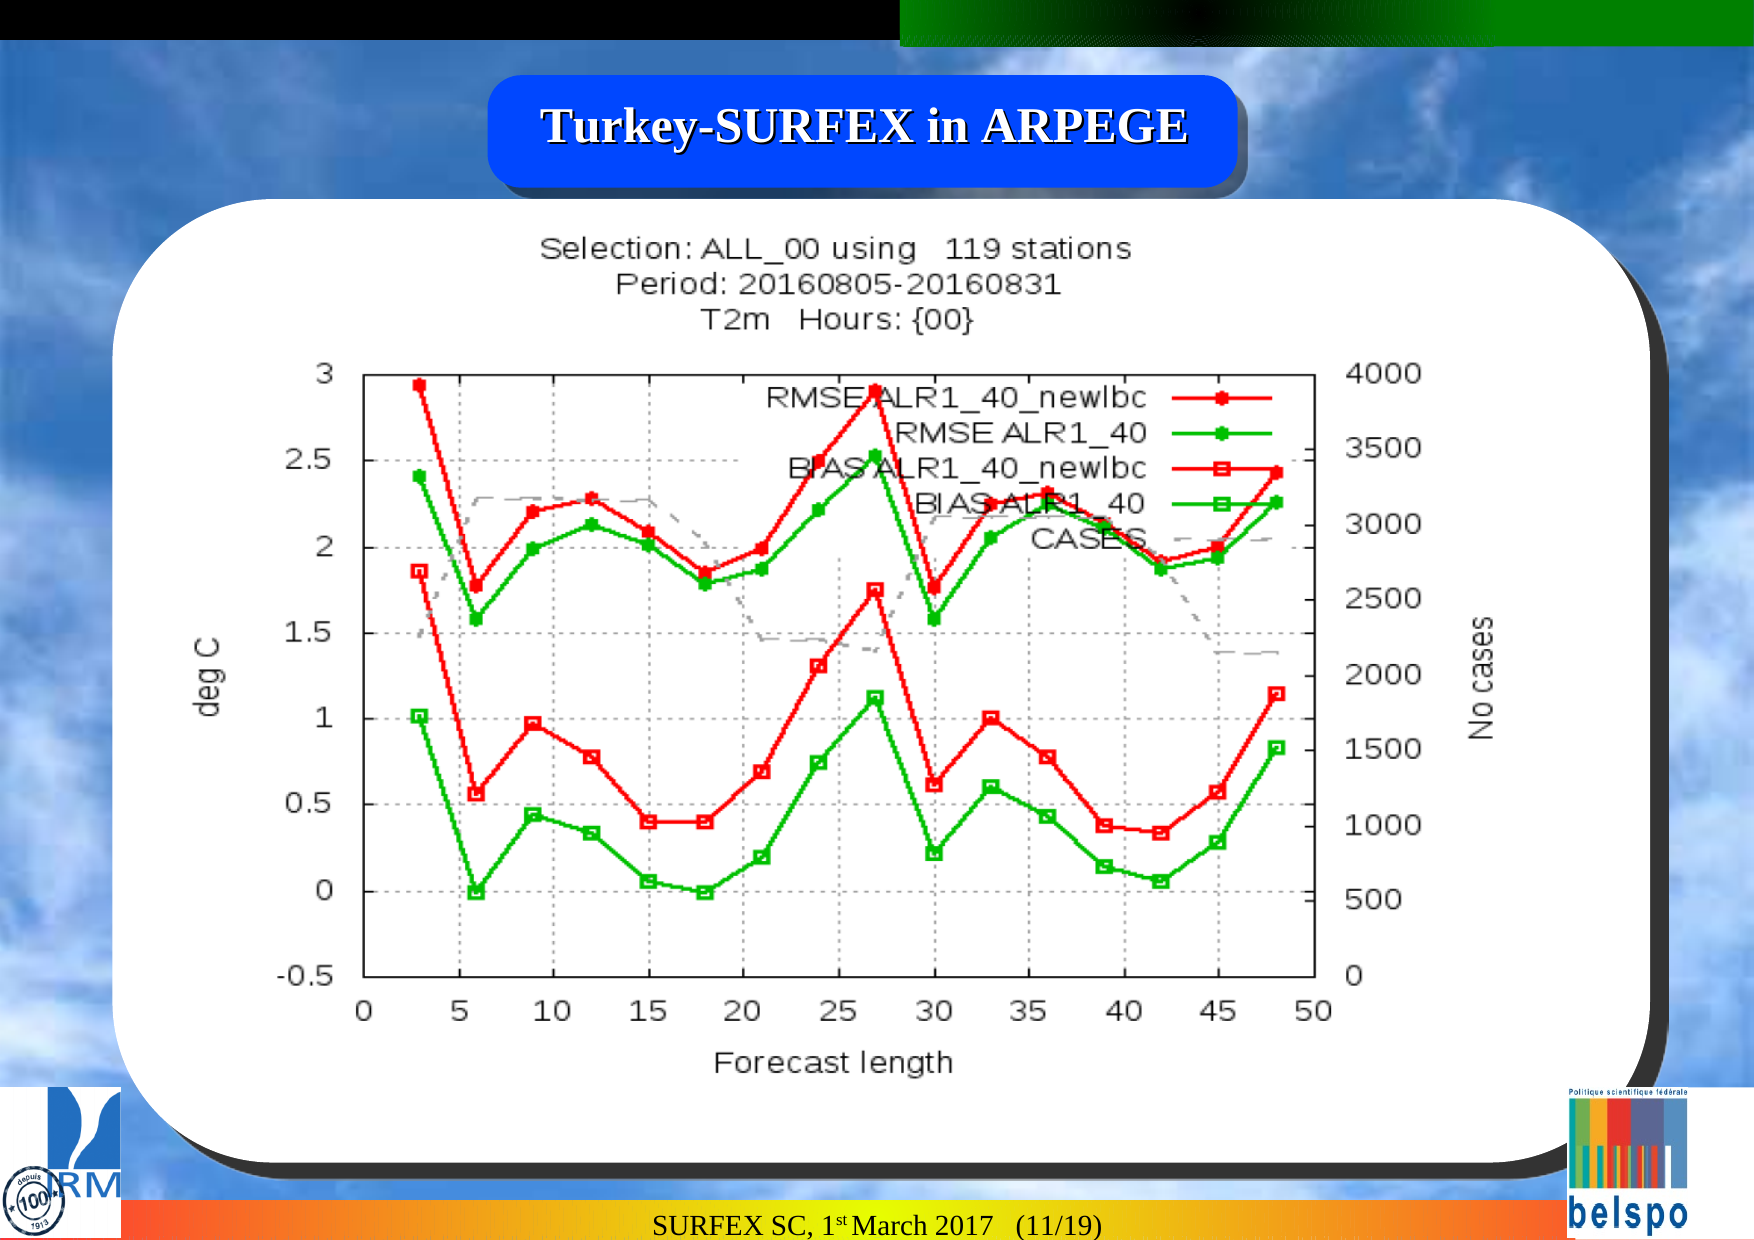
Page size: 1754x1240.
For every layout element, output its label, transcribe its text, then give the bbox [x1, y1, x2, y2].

picture [0, 40, 1754, 1238]
text_box [112, 199, 1651, 1163]
text_box [0, 0, 1754, 47]
text_box [1575, 1087, 1754, 1240]
text_box [487, 75, 1238, 188]
text_box Turkey-SURFEX in ARPEGE [525, 75, 1276, 160]
text_box SURFEX SC, 1st March 2017 (11/19) [0, 1200, 1575, 1240]
